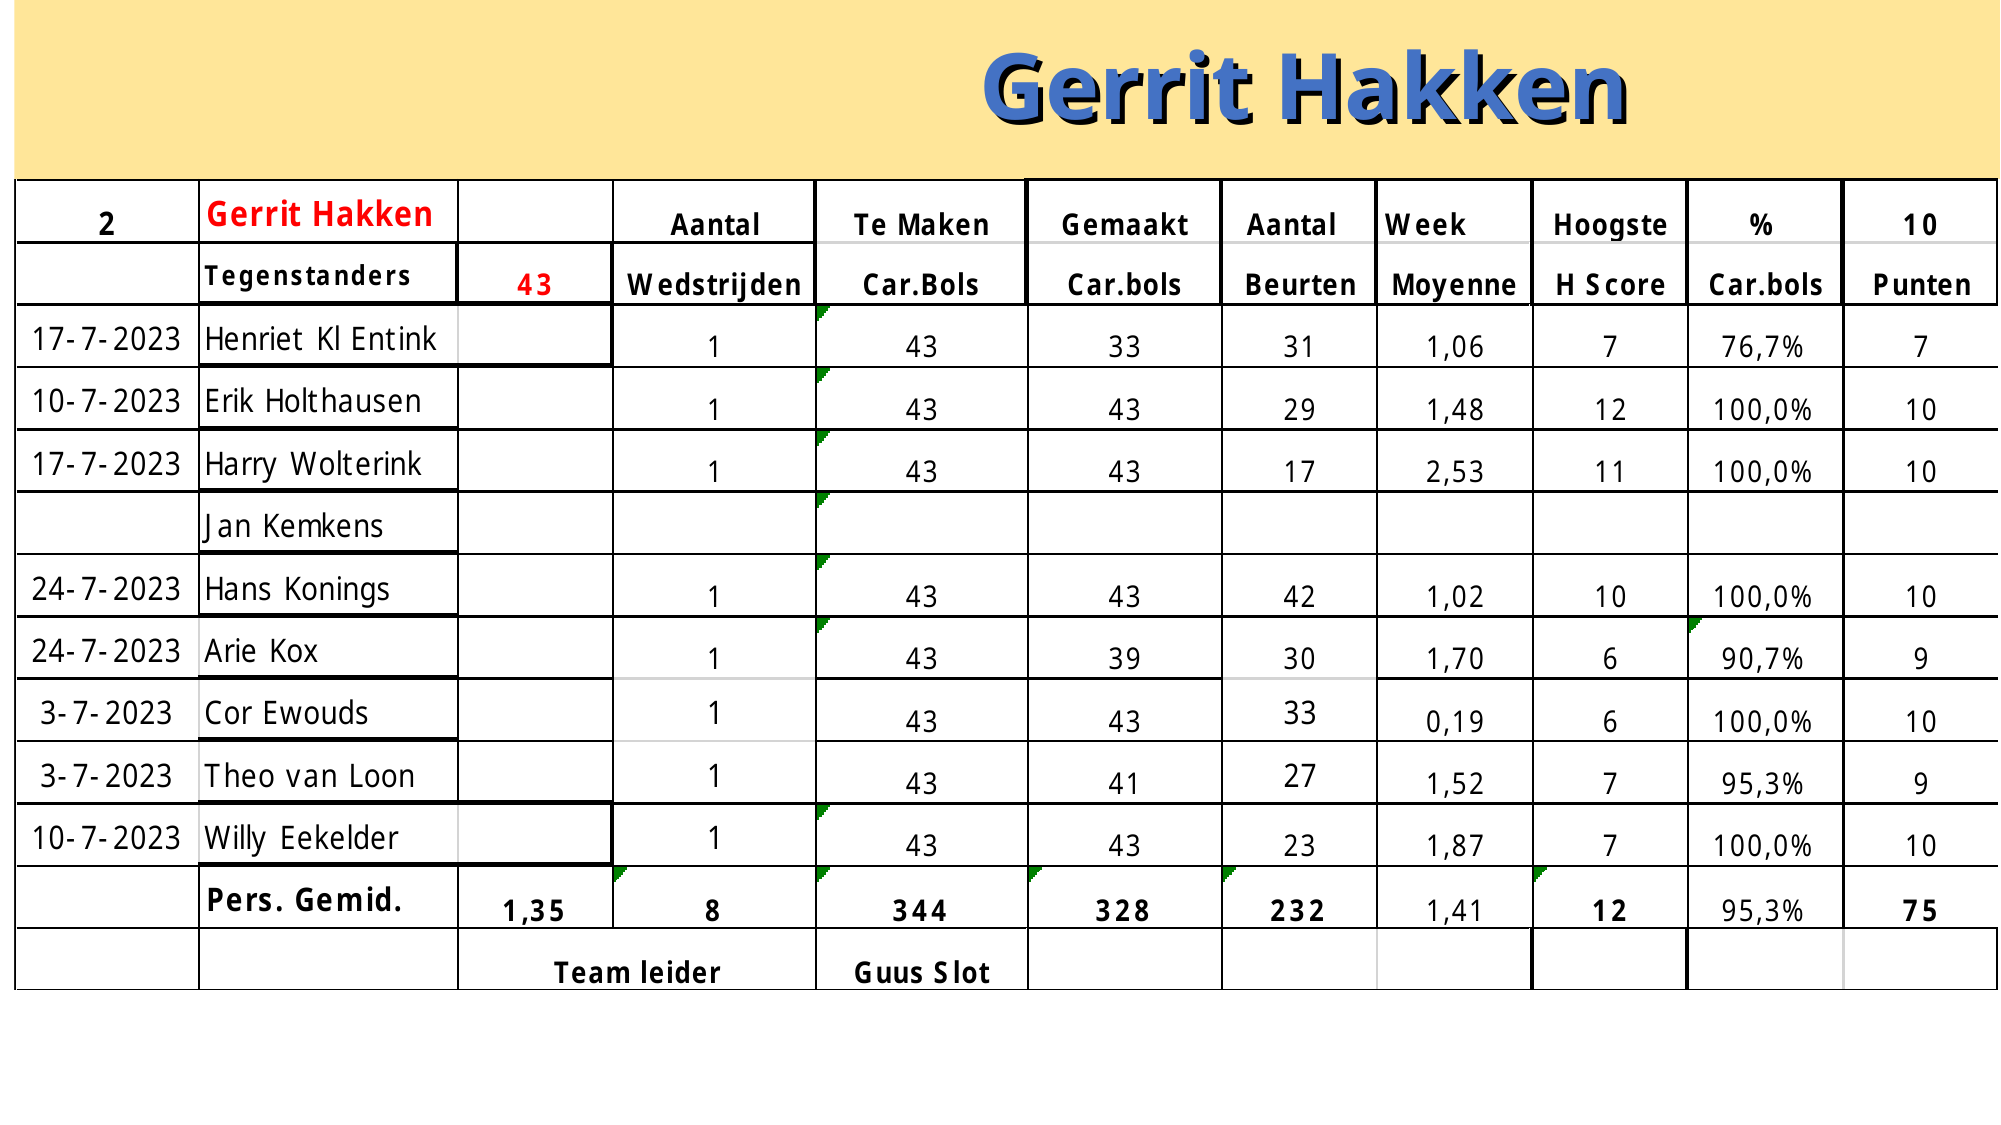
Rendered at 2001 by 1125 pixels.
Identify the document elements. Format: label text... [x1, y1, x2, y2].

picture [14, 178, 2000, 992]
title Gerrit Hakken [14, 0, 2000, 178]
